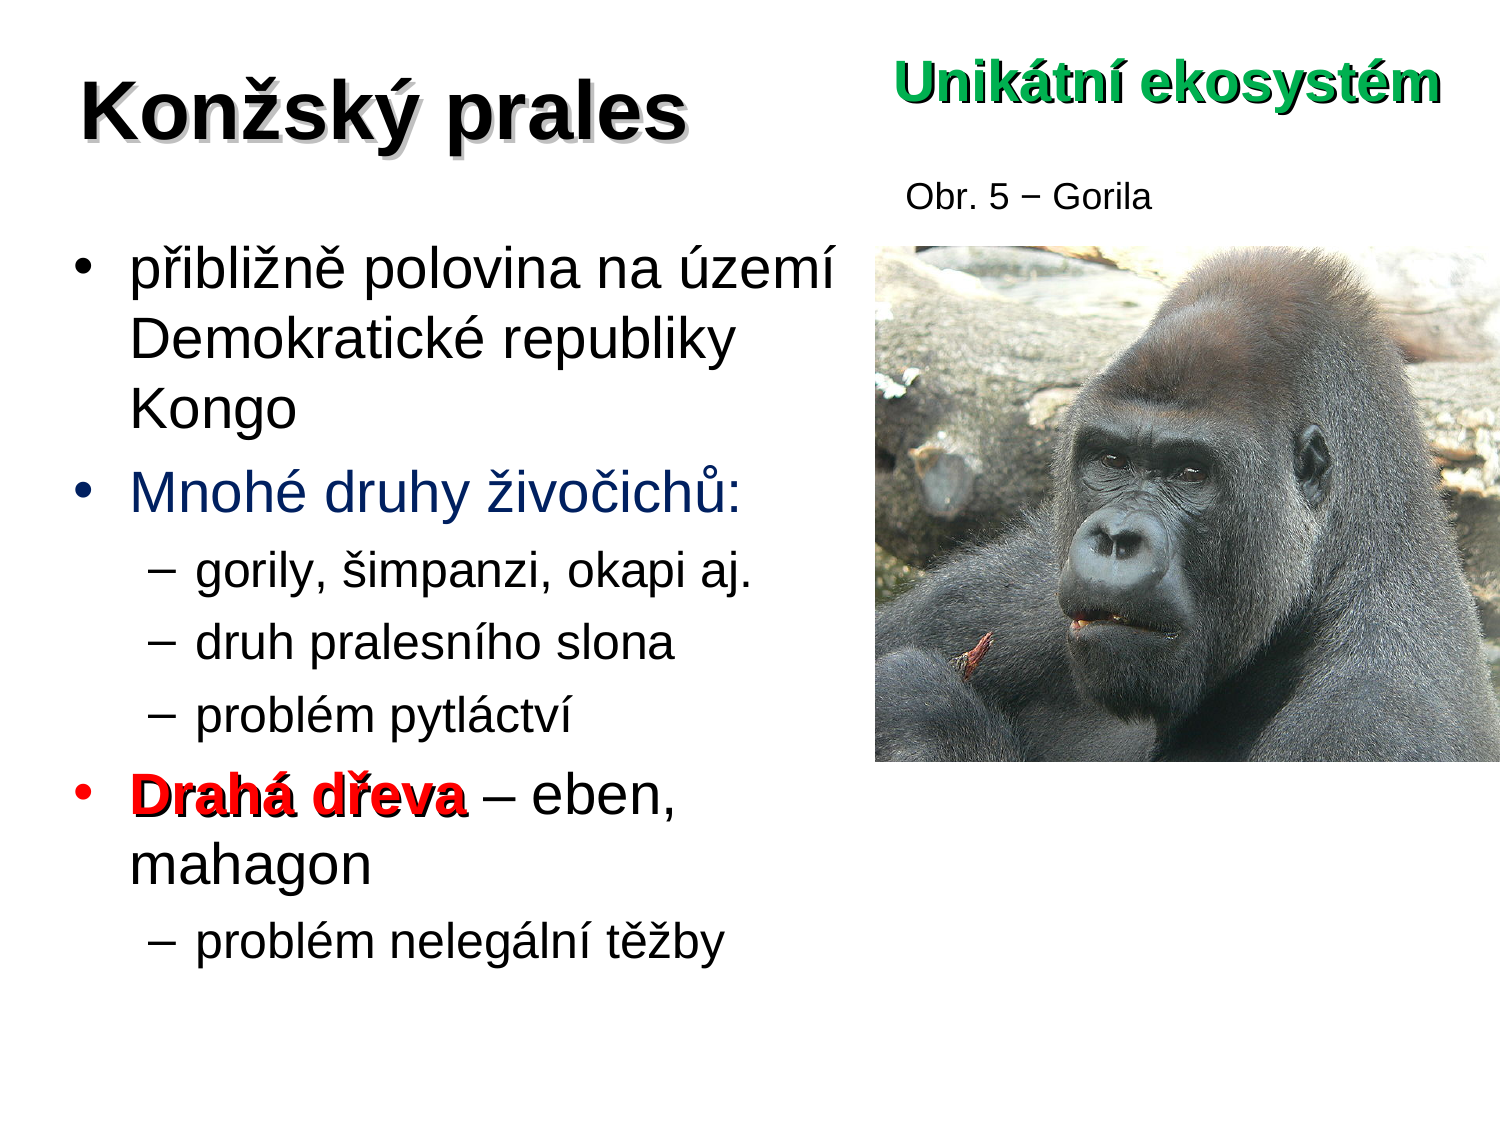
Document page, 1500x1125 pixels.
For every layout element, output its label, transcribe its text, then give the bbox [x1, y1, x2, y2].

title Konžský prales [46, 35, 722, 178]
text_box Unikátní ekosystém [878, 35, 1477, 121]
list přibližně polovina na území Demokratické republiky Kongo Mnohé druhy živočichů: gorily, šimpanzi, okapi aj. druh pralesního slona problém pytláctví Drahá dřeva – eben, mahagon problém nelegální těžby [58, 222, 879, 977]
picture [875, 246, 1500, 762]
text_box Obr. 5 − Gorila [890, 163, 1383, 225]
